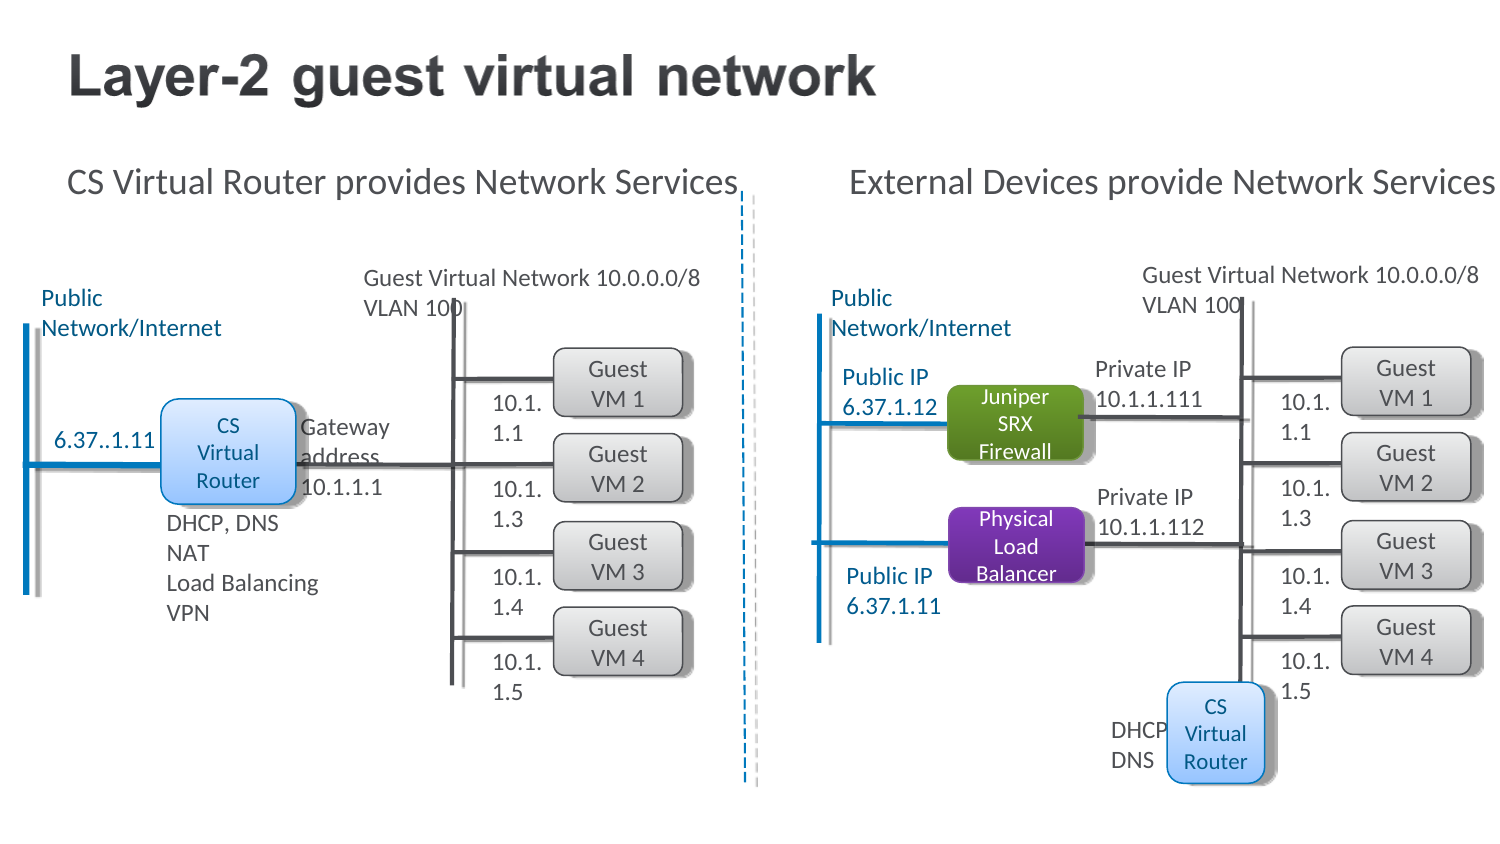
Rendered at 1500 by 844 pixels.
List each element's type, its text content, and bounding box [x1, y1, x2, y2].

text_box Guest VM 2 [1341, 432, 1471, 501]
text_box Juniper SRX Firewall [947, 385, 1084, 460]
text_box DHCP, DNS NAT Load Balancing VPN [155, 501, 333, 614]
text_box Private IP 10.1.1.112 [1085, 475, 1263, 560]
text_box Guest VM 1 [1341, 347, 1471, 416]
text_box 10.1.1.1 [1265, 377, 1354, 420]
text_box 10.1.1.4 [1265, 551, 1354, 594]
text_box CS Virtual Router [1167, 682, 1265, 784]
text_box Guest Virtual Network 10.0.0.0/8 VLAN 100 [352, 255, 722, 301]
text_box Guest VM 4 [1341, 605, 1471, 675]
text_box 10.1.1.5 [1265, 636, 1354, 679]
text_box Guest VM 2 [553, 433, 683, 502]
text_box 10.1.1.3 [477, 464, 566, 507]
text_box Guest Virtual Network 10.0.0.0/8 VLAN 100 [1131, 253, 1500, 299]
text_box Public Network/Internet [819, 275, 1051, 322]
text_box Guest VM 1 [553, 348, 683, 417]
text_box External Devices provide Network Services [837, 151, 1500, 208]
text_box 6.37..1.11 [42, 417, 160, 483]
text_box Private IP 10.1.1.111 [1083, 346, 1261, 432]
text_box [31, 21, 1259, 145]
text_box CS Virtual Router [160, 398, 296, 505]
text_box Guest VM 3 [1341, 520, 1471, 590]
text_box Guest VM 4 [553, 607, 683, 676]
text_box Physical Load Balancer [948, 507, 1085, 583]
text_box 10.1.1.3 [1265, 463, 1354, 506]
text_box 10.1.1.1 [477, 379, 566, 421]
text_box Gateway address 10.1.1.1 [292, 404, 466, 489]
text_box Public IP 6.37.1.11 [835, 554, 968, 619]
text_box Public IP 6.37.1.12 [831, 355, 964, 420]
text_box DHCP, DNS [1100, 708, 1167, 751]
text_box 10.1.1.4 [477, 552, 566, 595]
text_box 10.1.1.5 [477, 638, 566, 680]
text_box Public Network/Internet [30, 275, 244, 359]
text_box CS Virtual Router provides Network Services [55, 151, 751, 208]
text_box Guest VM 3 [553, 521, 683, 590]
